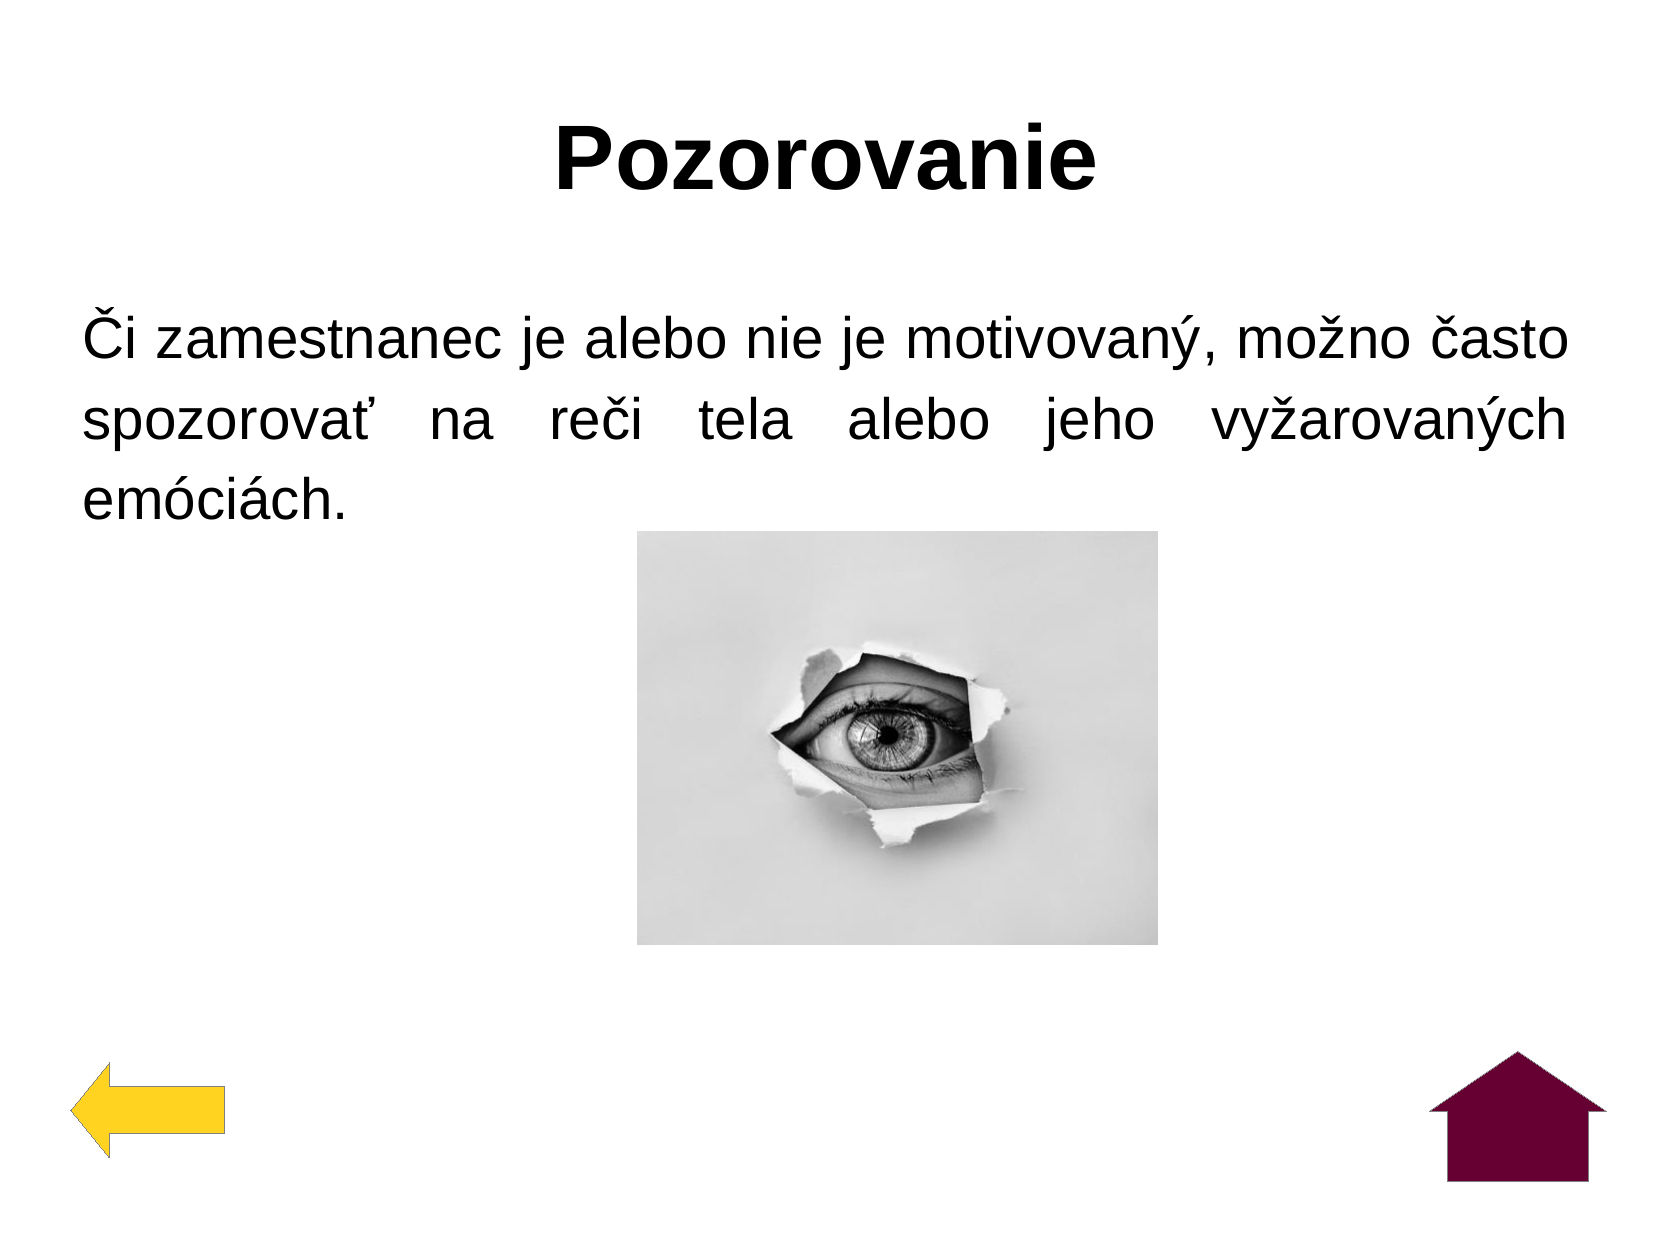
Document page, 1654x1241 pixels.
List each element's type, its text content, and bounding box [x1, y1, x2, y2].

text_box [1429, 1051, 1607, 1182]
text_box [70, 1062, 225, 1158]
picture [637, 531, 1158, 945]
list Či zamestnanec je alebo nie je motivovaný, možno často spozorovať na reči tela alebo jeho vyžarovaných emóciách. [82, 290, 1571, 528]
title Pozorovanie [82, 97, 1571, 209]
